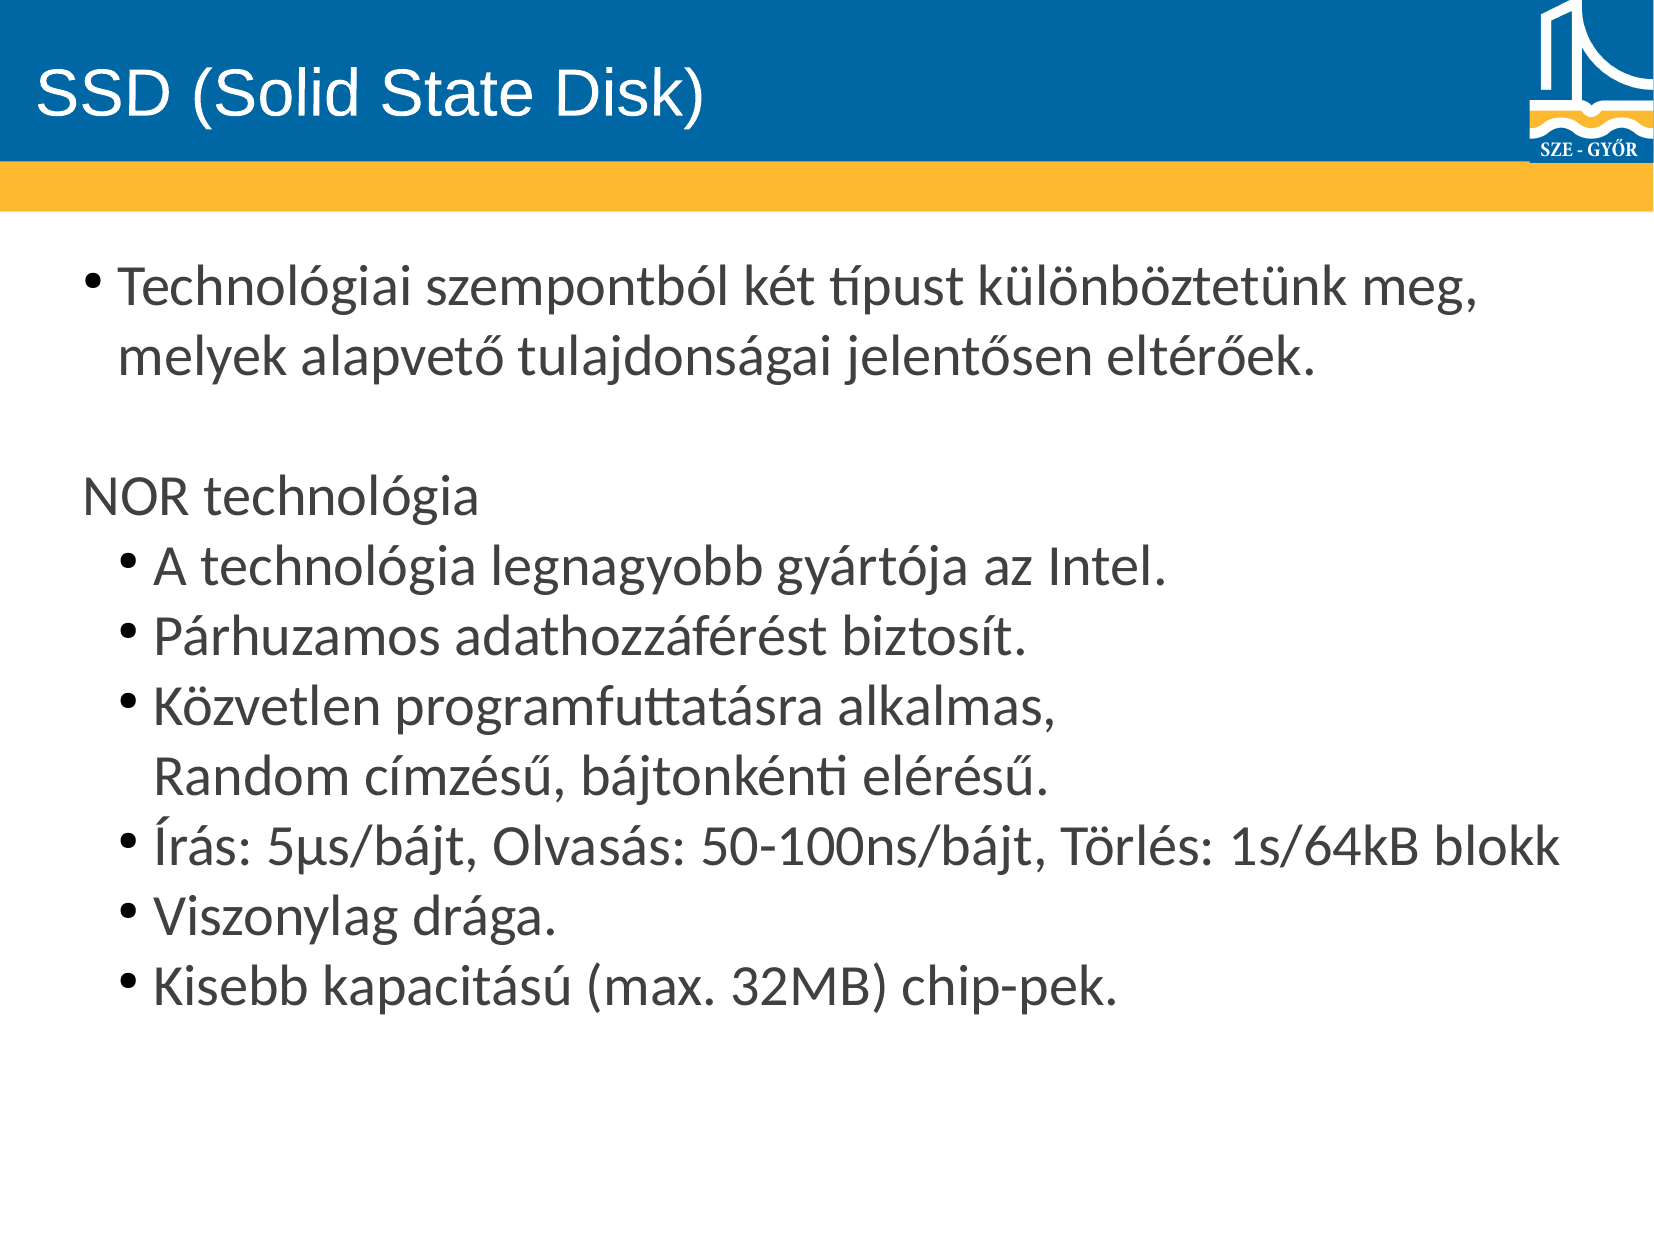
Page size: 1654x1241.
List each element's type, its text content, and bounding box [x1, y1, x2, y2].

text_box Technológiai szempontból két típust különböztetünk meg, melyek alapvető tulajdonságai jelentősen eltérőek. NOR technológia A technológia legnagyobb gyártója az Intel. Párhuzamos adathozzáférést biztosít. Közvetlen programfuttatásra alkalmas, Random címzésű, bájtonkénti elérésű. Írás: 5μs/bájt, Olvasás: 50-100ns/bájt, Törlés: 1s/64kB blokk Viszonylag drága. Kisebb kapacitású (max. 32MB) chip-pek. [82, 247, 1571, 1198]
text_box SSD (Solid State Disk) [34, 48, 1524, 144]
picture [1529, 0, 1654, 163]
